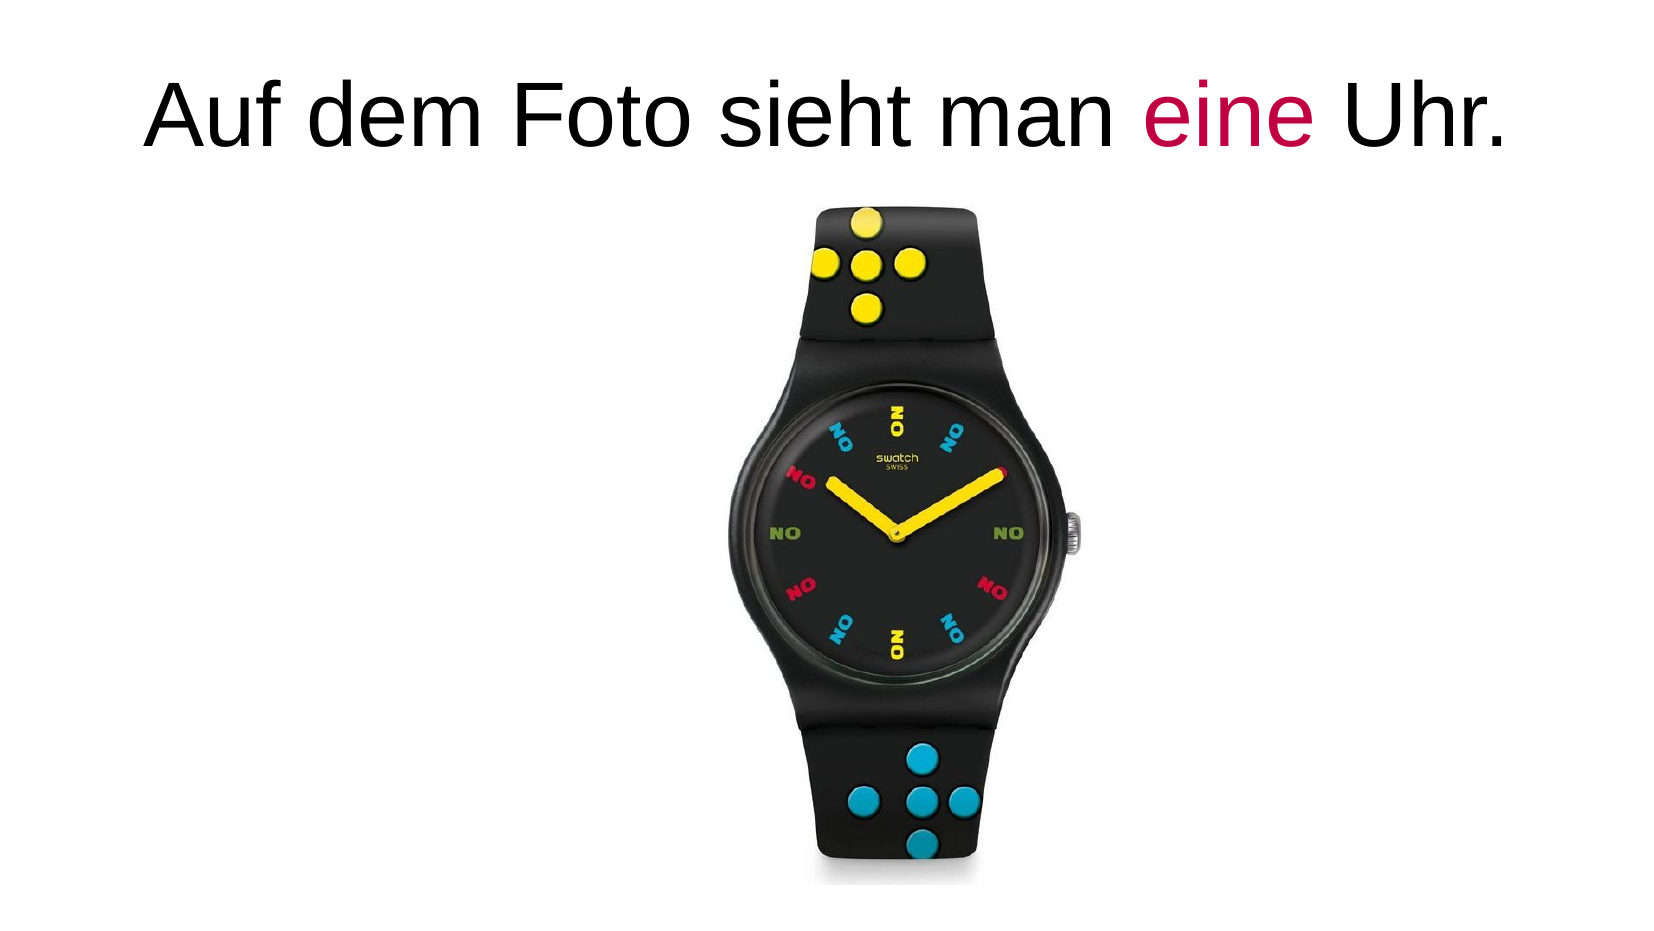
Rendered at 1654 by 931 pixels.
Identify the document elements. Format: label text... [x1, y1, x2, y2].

title Auf dem Foto sieht man eine Uhr. [82, 37, 1571, 193]
picture [556, 192, 1249, 885]
